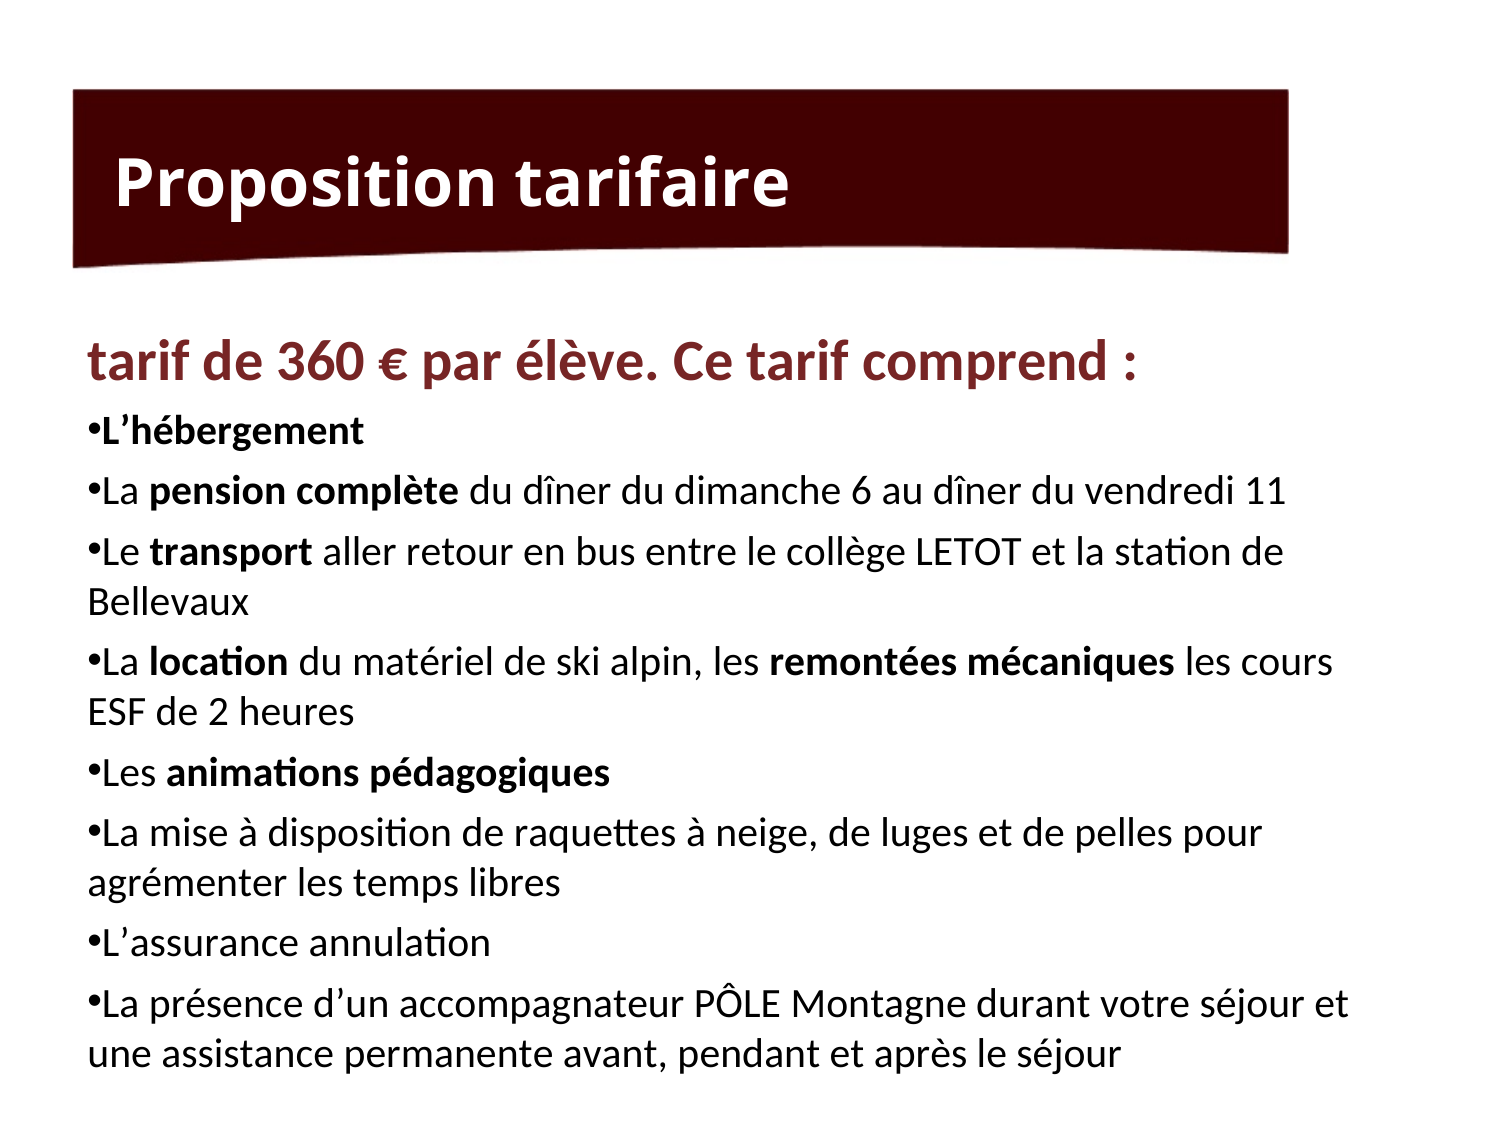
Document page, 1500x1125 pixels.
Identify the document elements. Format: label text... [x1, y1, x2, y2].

text_box tarif de 360 € par élève. Ce tarif comprend : L’hébergement La pension complète du dîner du dimanche 6 au dîner du vendredi 11 Le transport aller retour en bus entre le collège LETOT et la station de Bellevaux La location du matériel de ski alpin, les remontées mécaniques les cours ESF de 2 heures Les animations pédagogiques La mise à disposition de raquettes à neige, de luges et de pelles pour agrémenter les temps libres L’assurance annulation La présence d’un accompagnateur PÔLE Montagne durant votre séjour et une assistance permanente avant, pendant et après le séjour [72, 314, 1368, 1087]
picture [72, 88, 1289, 273]
text_box Proposition tarifaire [98, 132, 1349, 228]
